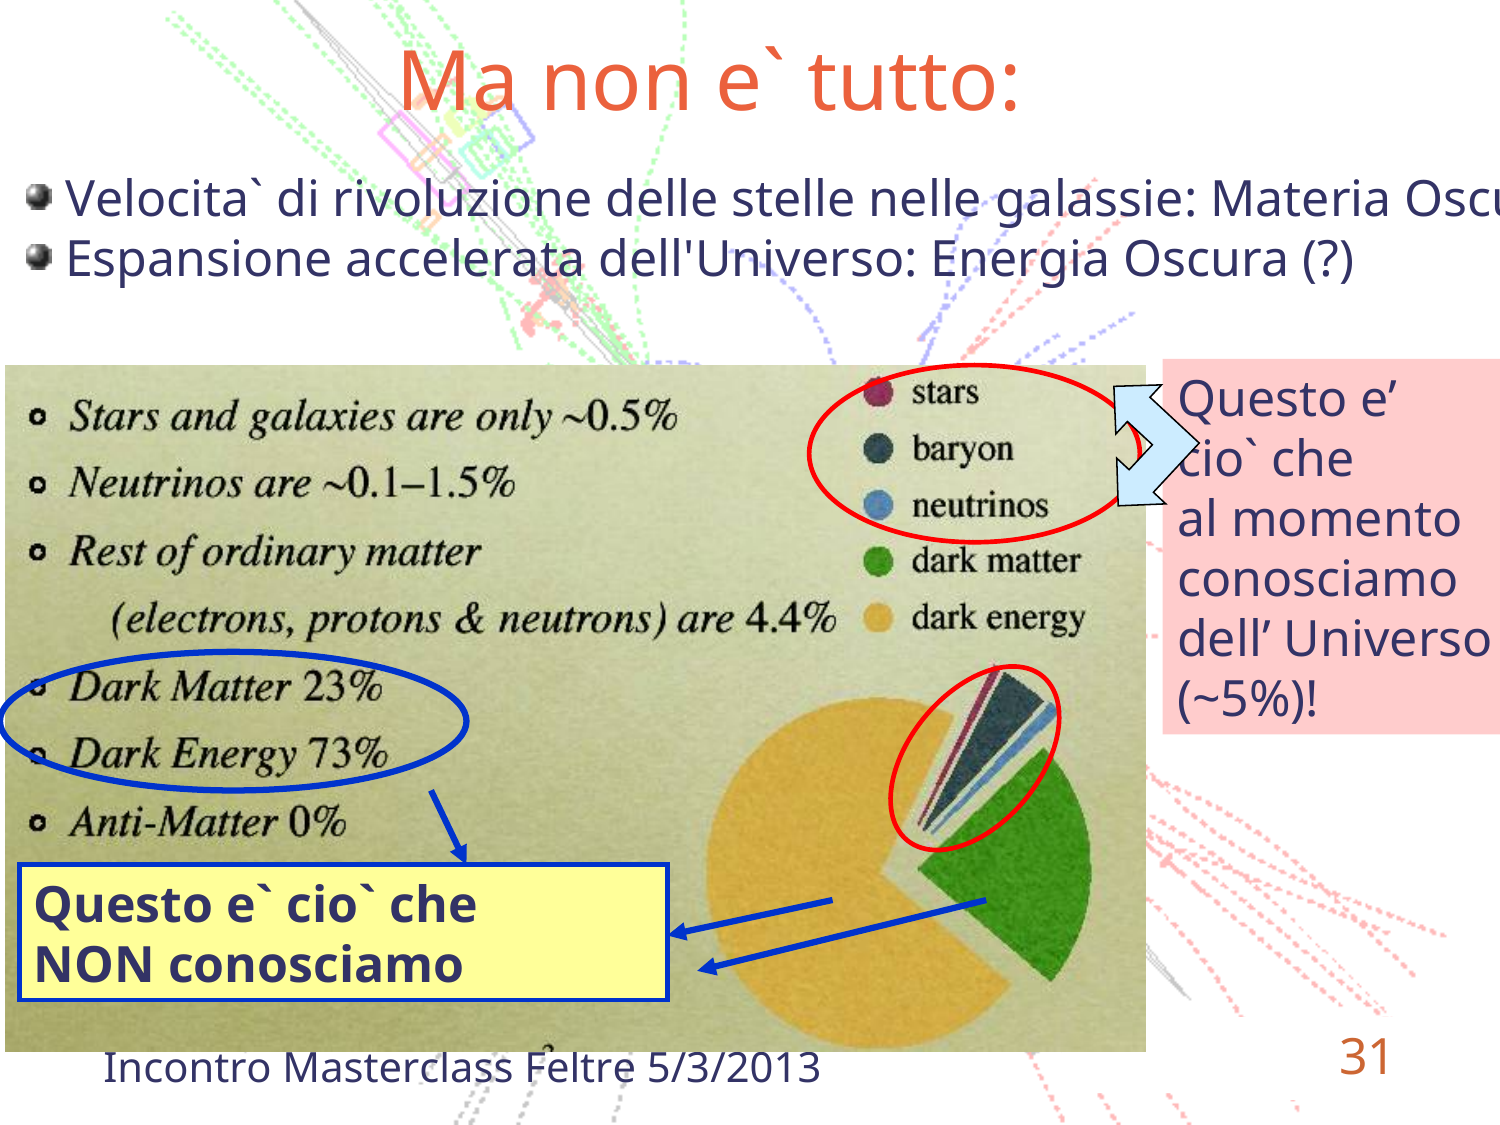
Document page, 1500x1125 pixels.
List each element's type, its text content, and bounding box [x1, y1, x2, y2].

picture [812, 368, 1137, 539]
picture [4, 655, 463, 787]
picture [1139, 434, 1151, 453]
text_box [1113, 384, 1200, 506]
text_box Questo e` cio` che NON conosciamo [19, 864, 668, 1001]
text_box [1062, 1033, 1182, 1093]
text_box Velocita` di rivoluzione delle stelle nelle galassie: Materia Oscura Espansione accelerata dell'Universo: Energia Oscura (?) [11, 159, 1488, 295]
picture [1151, 386, 1162, 407]
picture [0, 0, 1500, 1125]
text_box Questo e’ cio` che al momento conosciamo dell’ Universo (~5%)! [1162, 358, 1500, 735]
picture [1155, 485, 1162, 499]
title Ma non e` tutto: [3, 0, 1416, 188]
